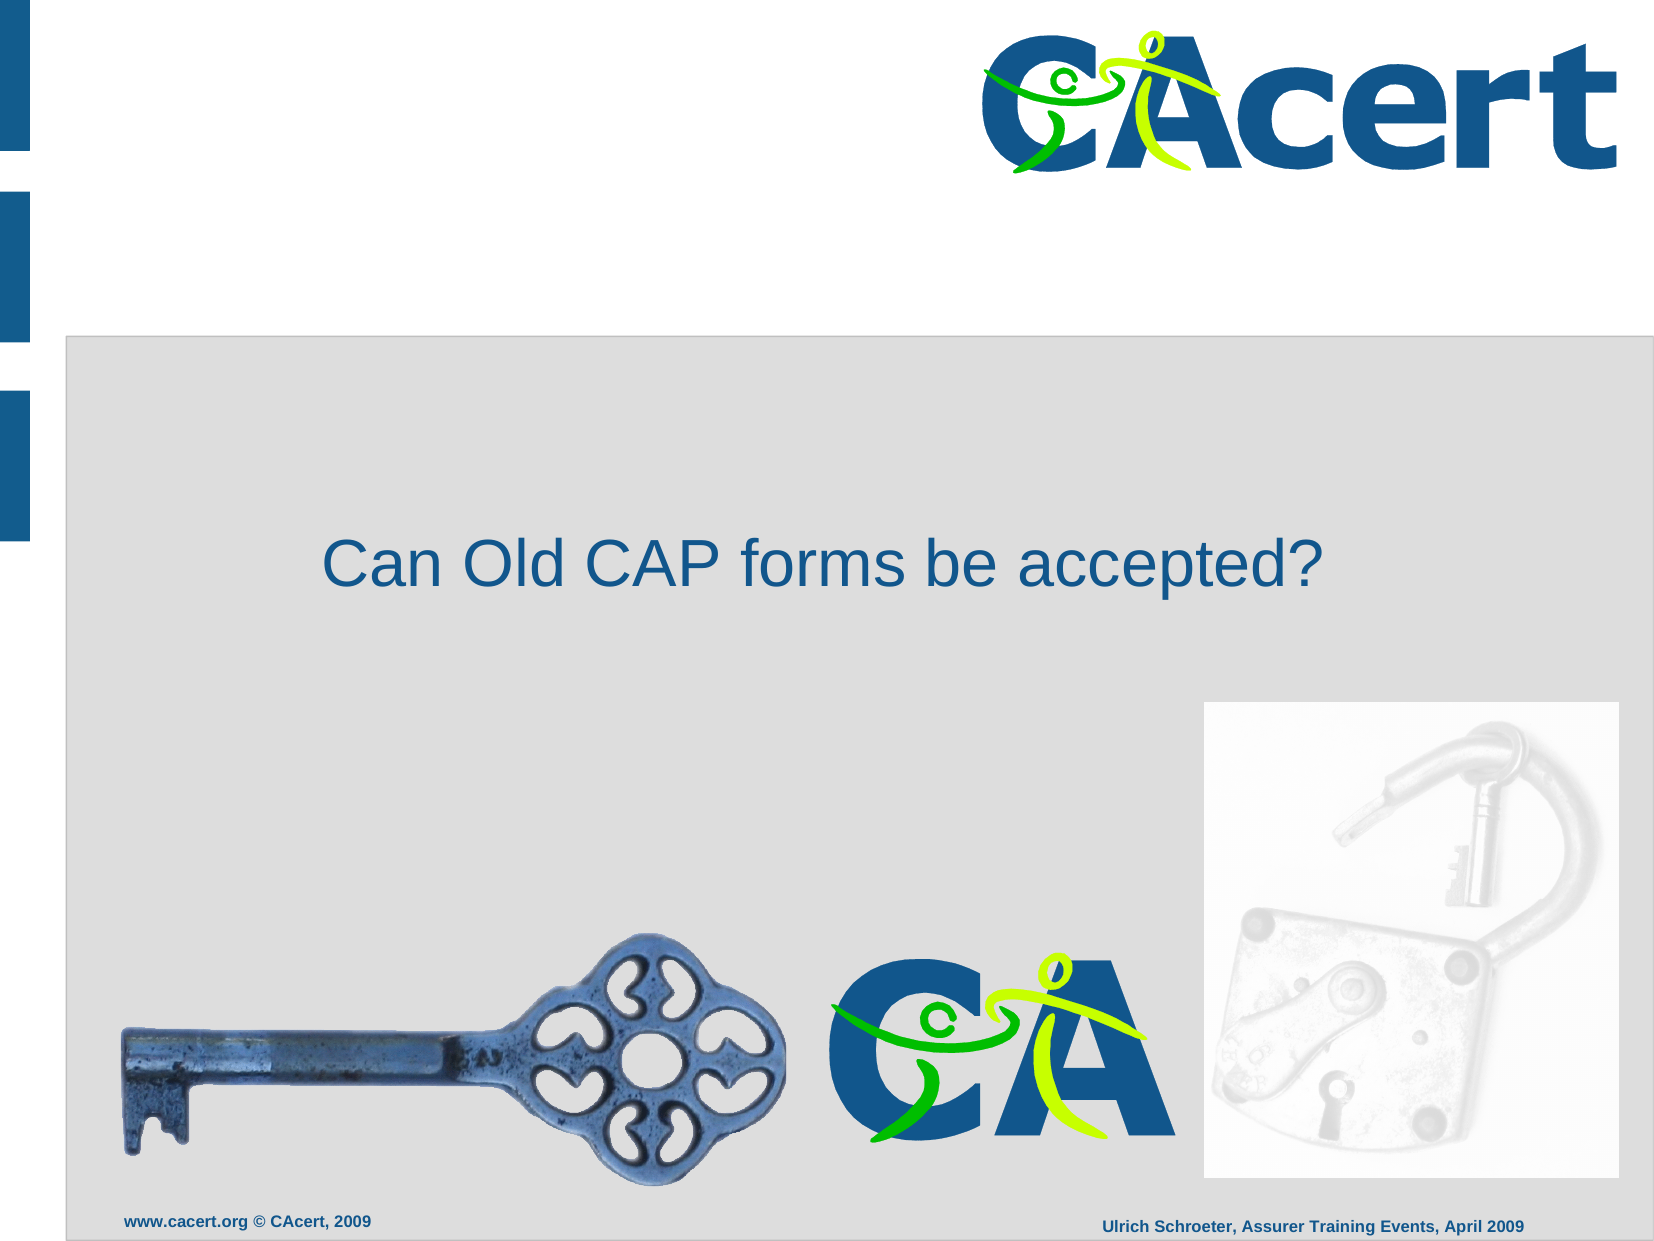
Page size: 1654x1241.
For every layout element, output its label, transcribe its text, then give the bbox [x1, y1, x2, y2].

title Can Old CAP forms be accepted? [118, 442, 1530, 601]
picture [106, 915, 800, 1203]
picture [826, 950, 1177, 1145]
picture [1204, 702, 1619, 1178]
